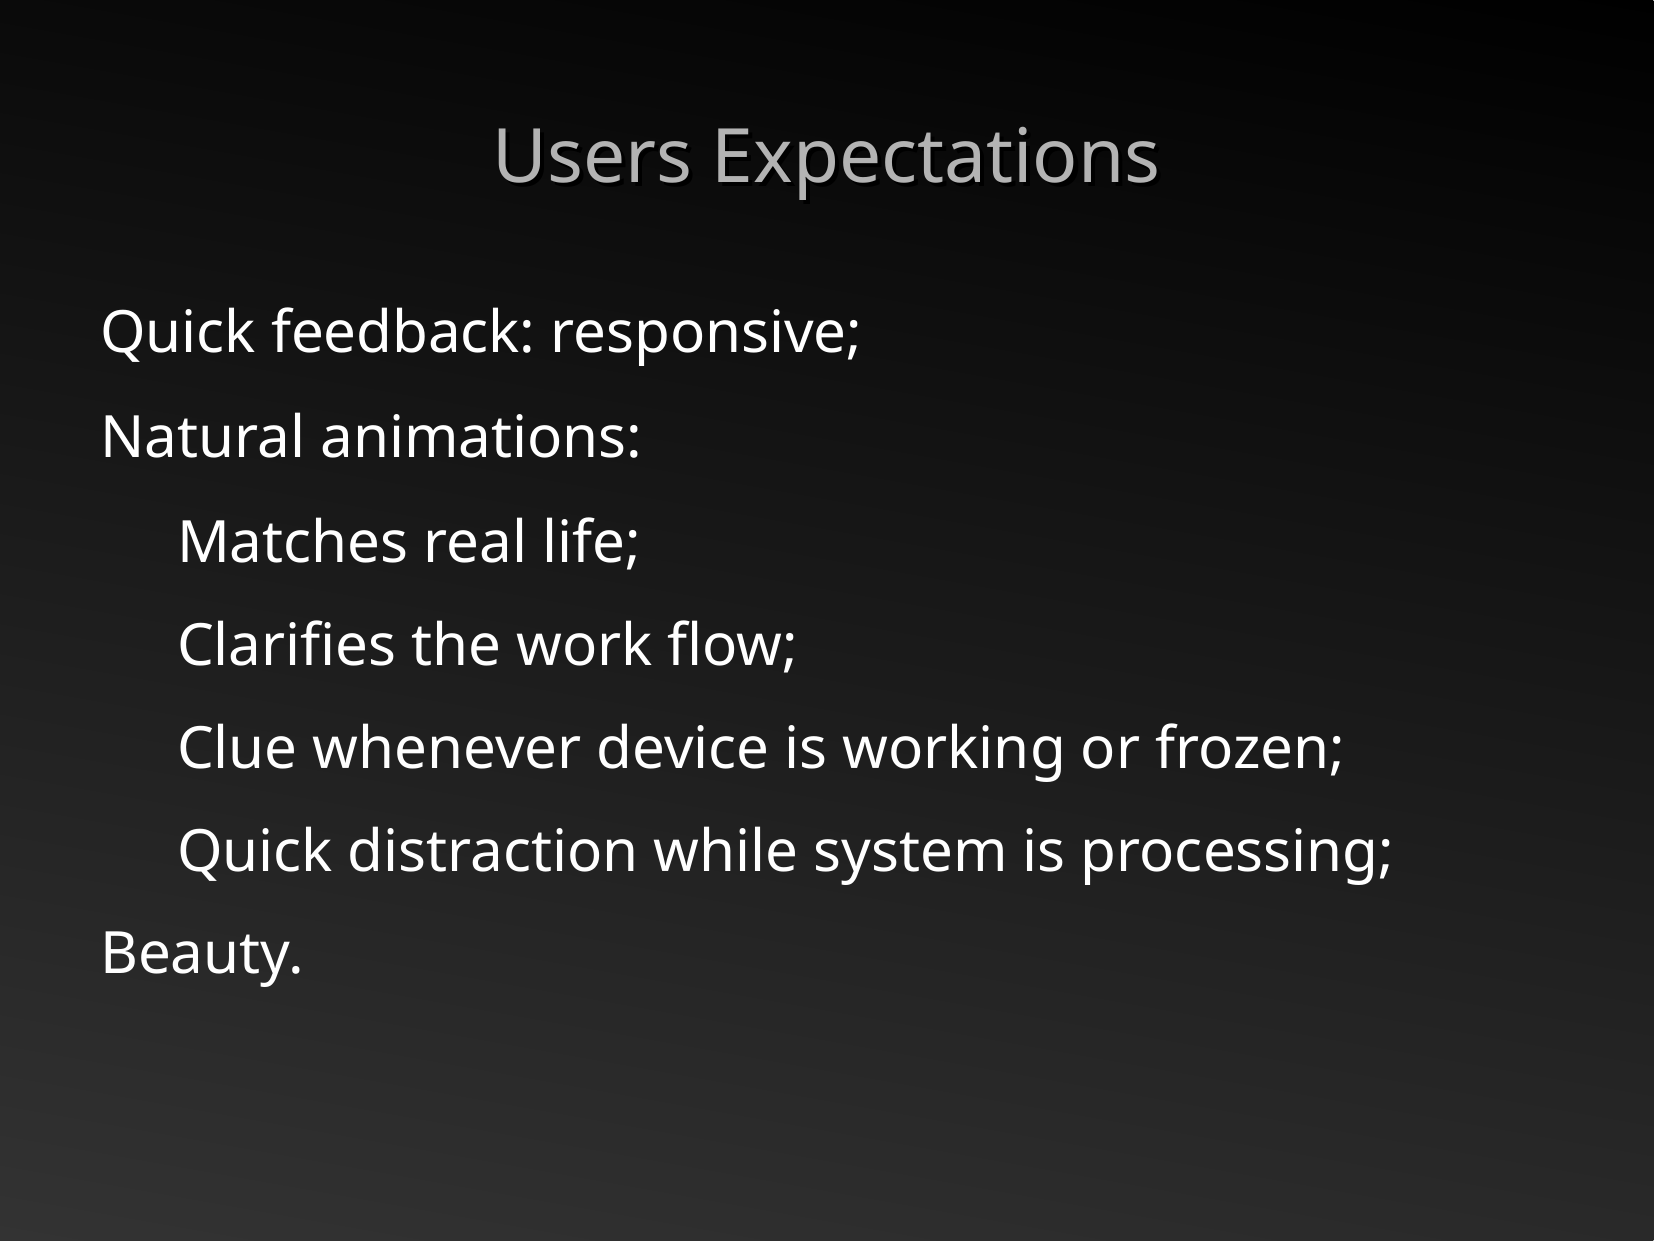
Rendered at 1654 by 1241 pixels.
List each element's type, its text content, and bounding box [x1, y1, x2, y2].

title Users Expectations [82, 49, 1571, 257]
list Quick feedback: responsive; Natural animations: Matches real life; Clarifies the work flow; Clue whenever device is working or frozen; Quick distraction while system is processing; Beauty. [82, 290, 1571, 1109]
